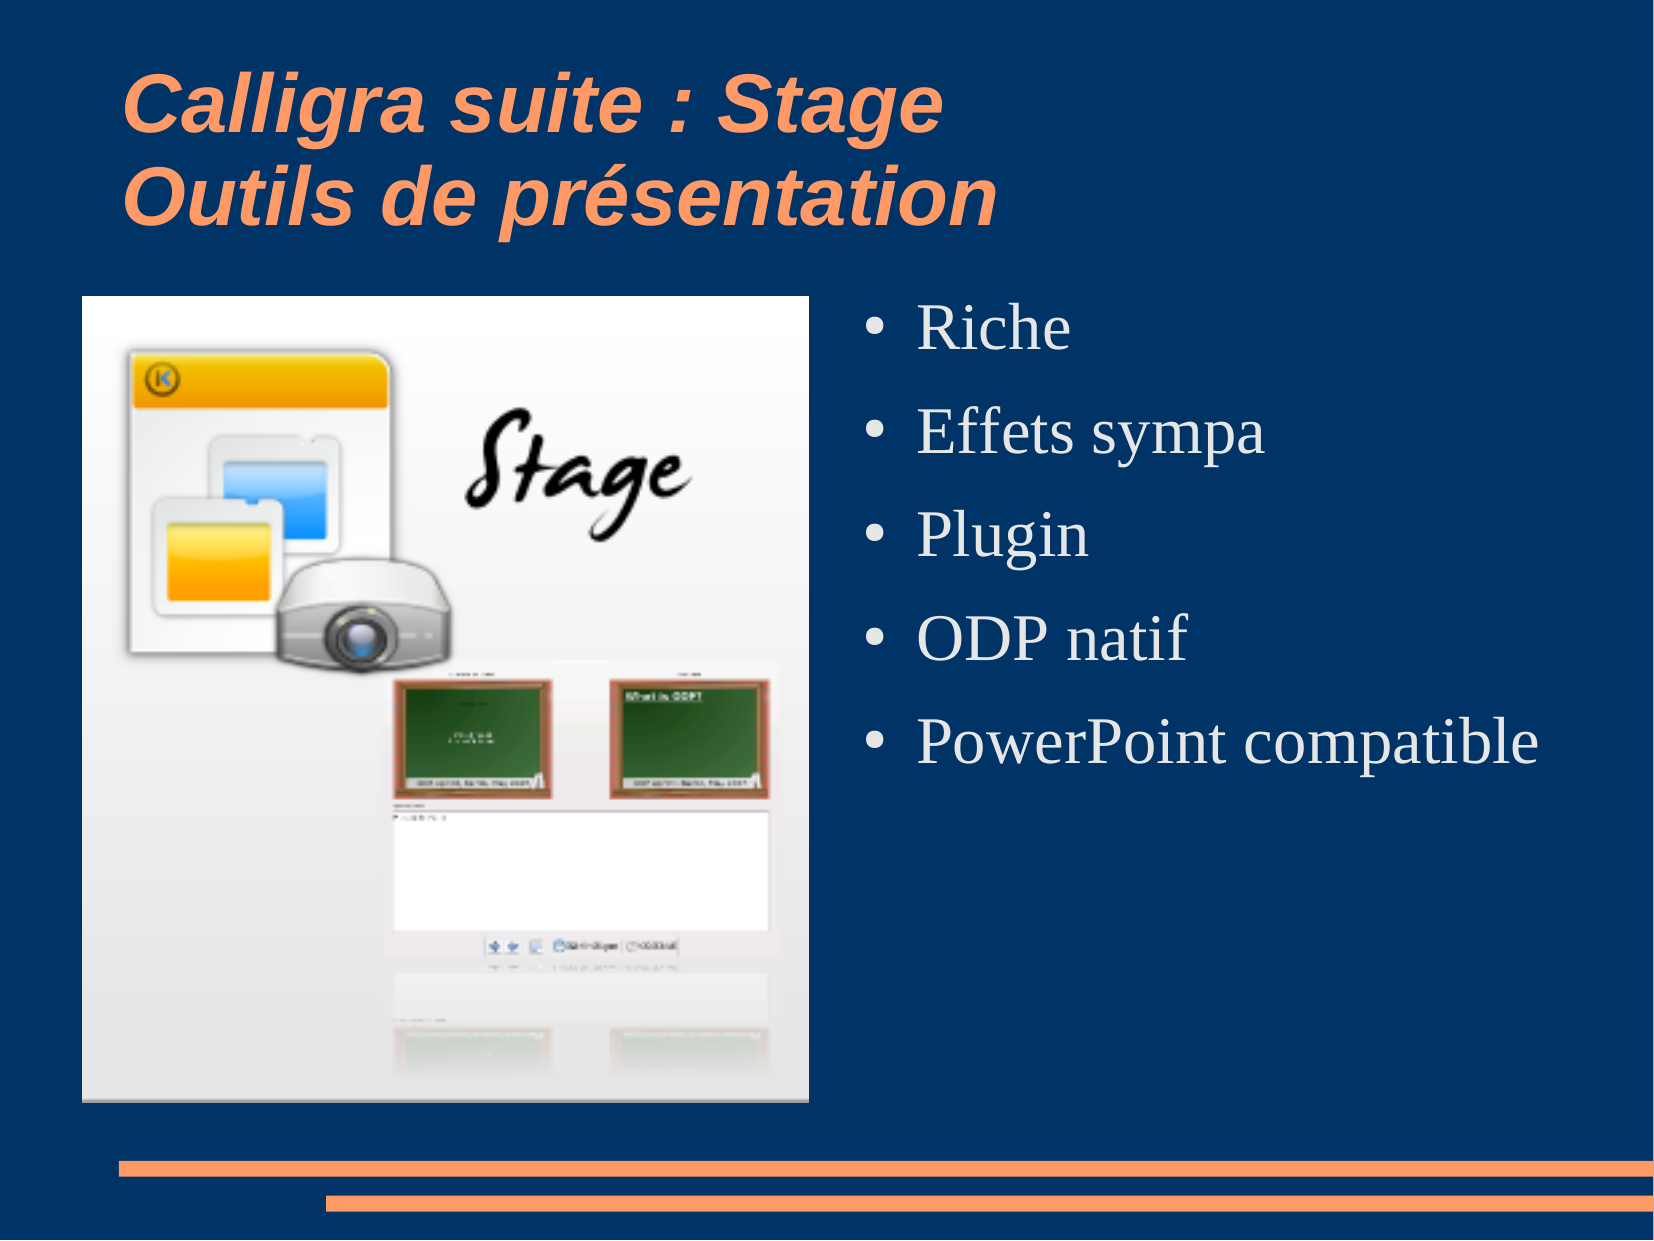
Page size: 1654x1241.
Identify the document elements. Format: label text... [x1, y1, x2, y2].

title Calligra suite : Stage Outils de présentation [121, 46, 1534, 254]
list Riche Effets sympa Plugin ODP natif PowerPoint compatible [845, 290, 1572, 1109]
picture [82, 296, 809, 1103]
